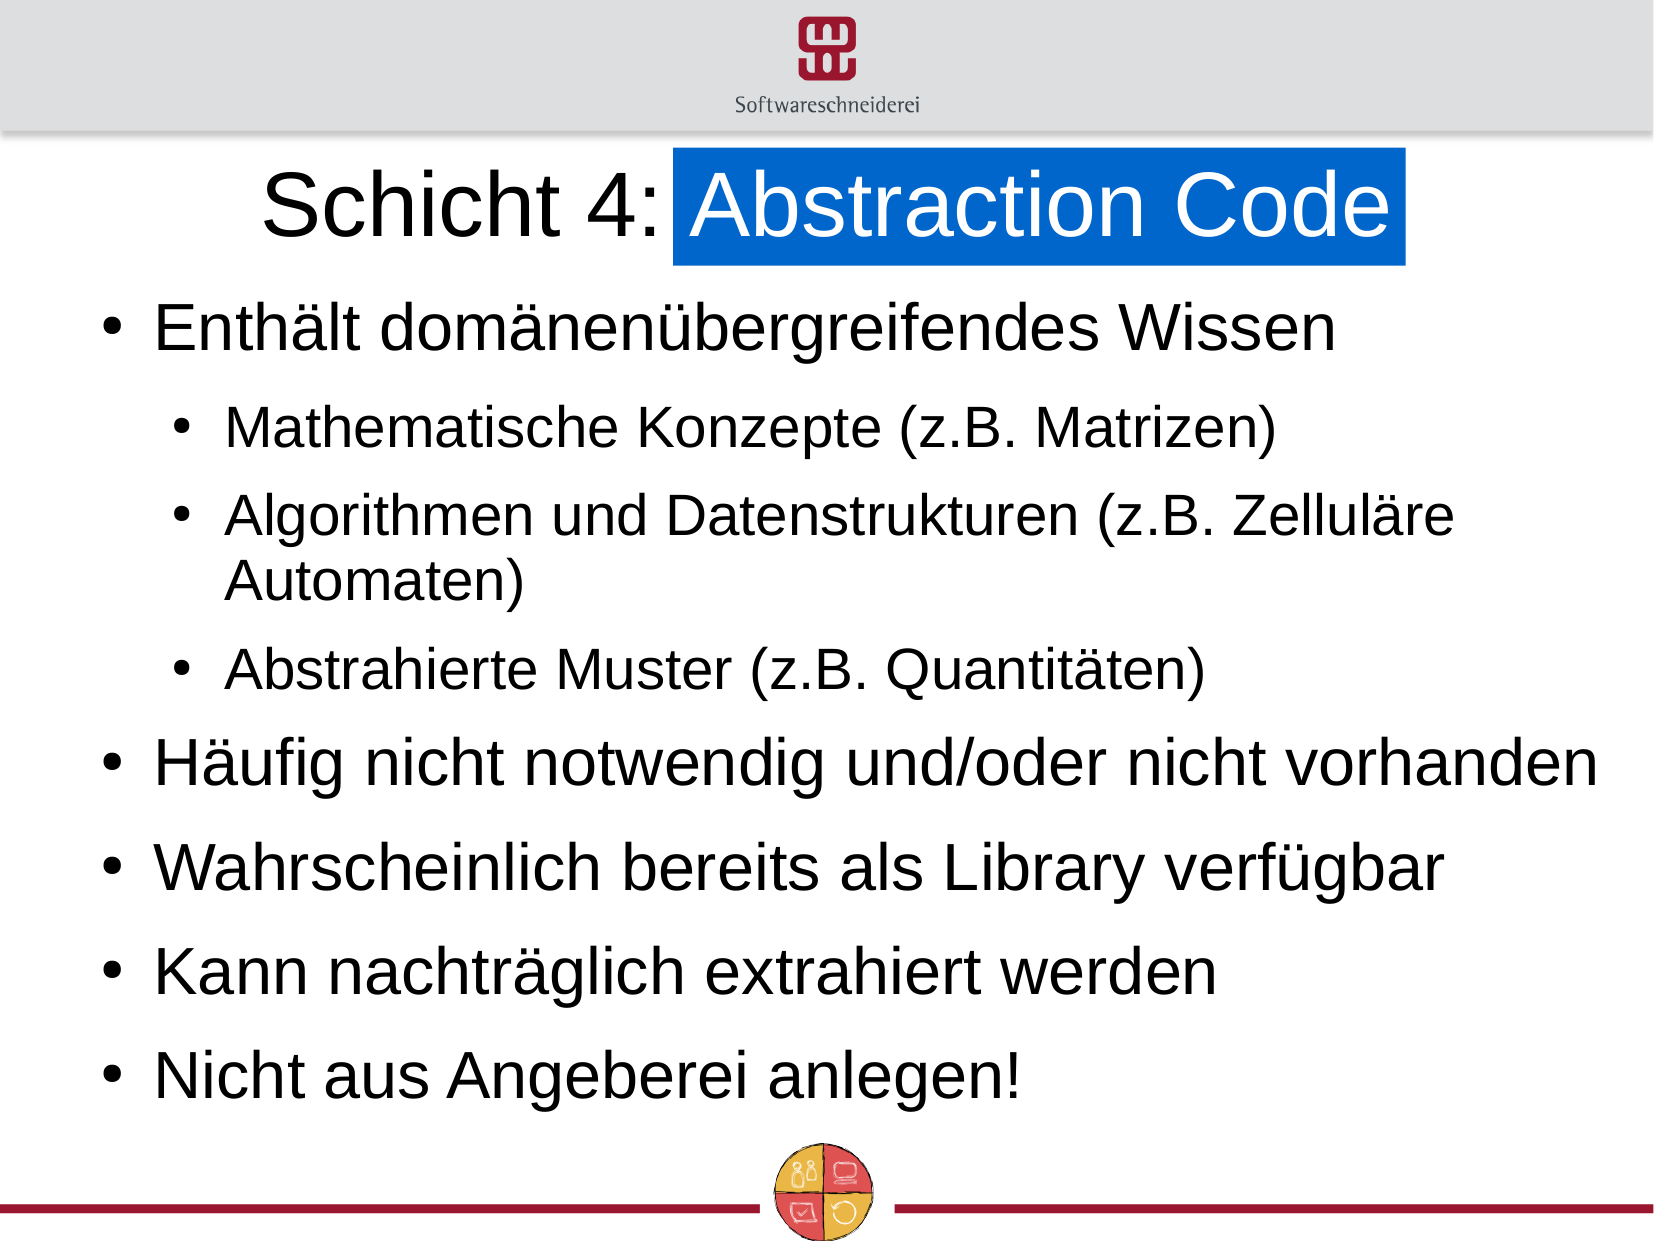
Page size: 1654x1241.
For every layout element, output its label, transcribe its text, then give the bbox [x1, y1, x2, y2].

text_box [673, 257, 1406, 266]
list Enthält domänenübergreifendes Wissen Mathematische Konzepte (z.B. Matrizen) Algorithmen und Datenstrukturen (z.B. Zelluläre Automaten) Abstrahierte Muster (z.B. Quantitäten) Häufig nicht notwendig und/oder nicht vorhanden Wahrscheinlich bereits als Library verfügbar Kann nachträglich extrahiert werden Nicht aus Angeberei anlegen! [82, 290, 1630, 1113]
title Schicht 4: Abstraction Code [82, 147, 1571, 257]
picture [0, 0, 1654, 1241]
